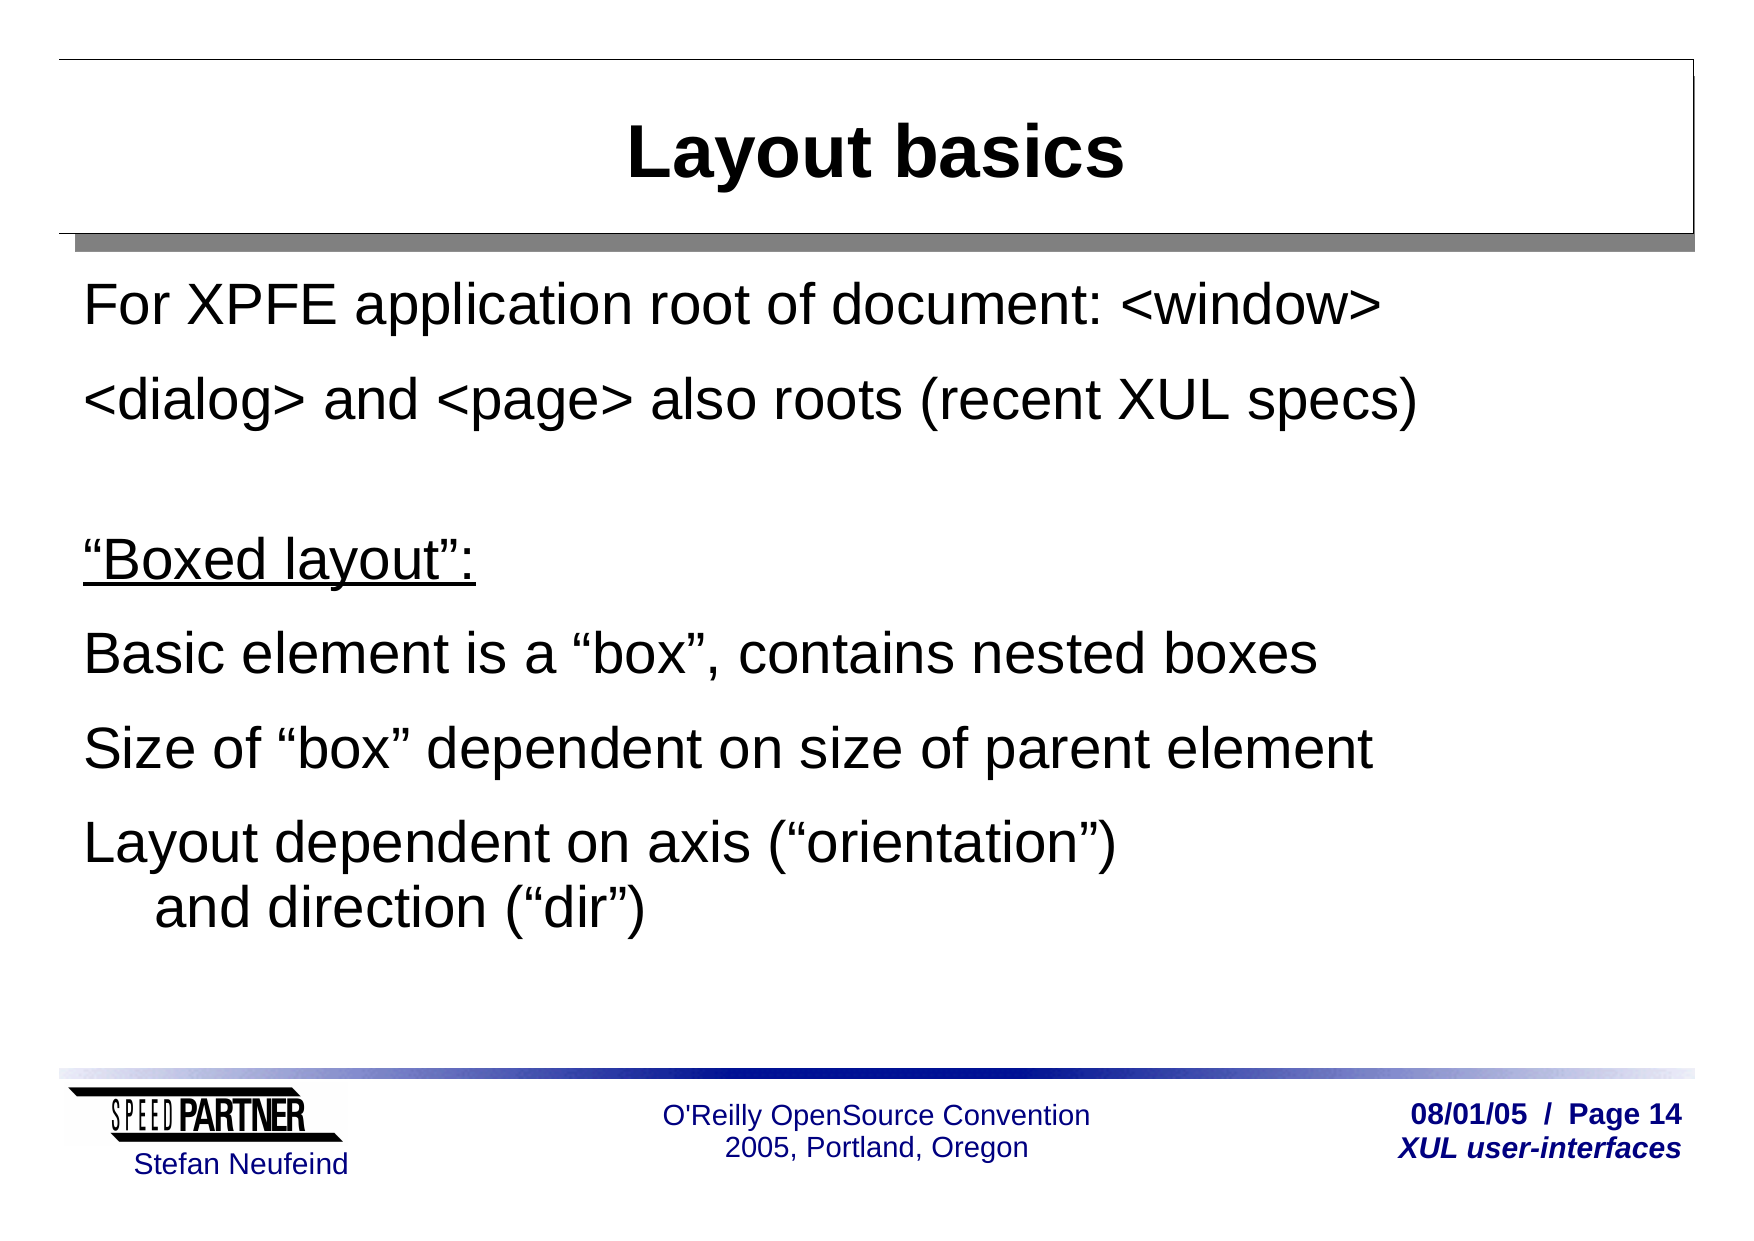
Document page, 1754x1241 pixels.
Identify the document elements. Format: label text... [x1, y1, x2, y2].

picture [59, 1068, 1695, 1079]
title Layout basics [59, 59, 1695, 244]
list For XPFE application root of document: <window> <dialog> and <page> also roots (recent XUL specs) “Boxed layout”: Basic element is a “box”, contains nested boxes Size of “box” dependent on size of parent element Layout dependent on axis (“orientation”) and direction (“dir”) [71, 272, 1695, 1055]
picture [64, 1082, 348, 1146]
